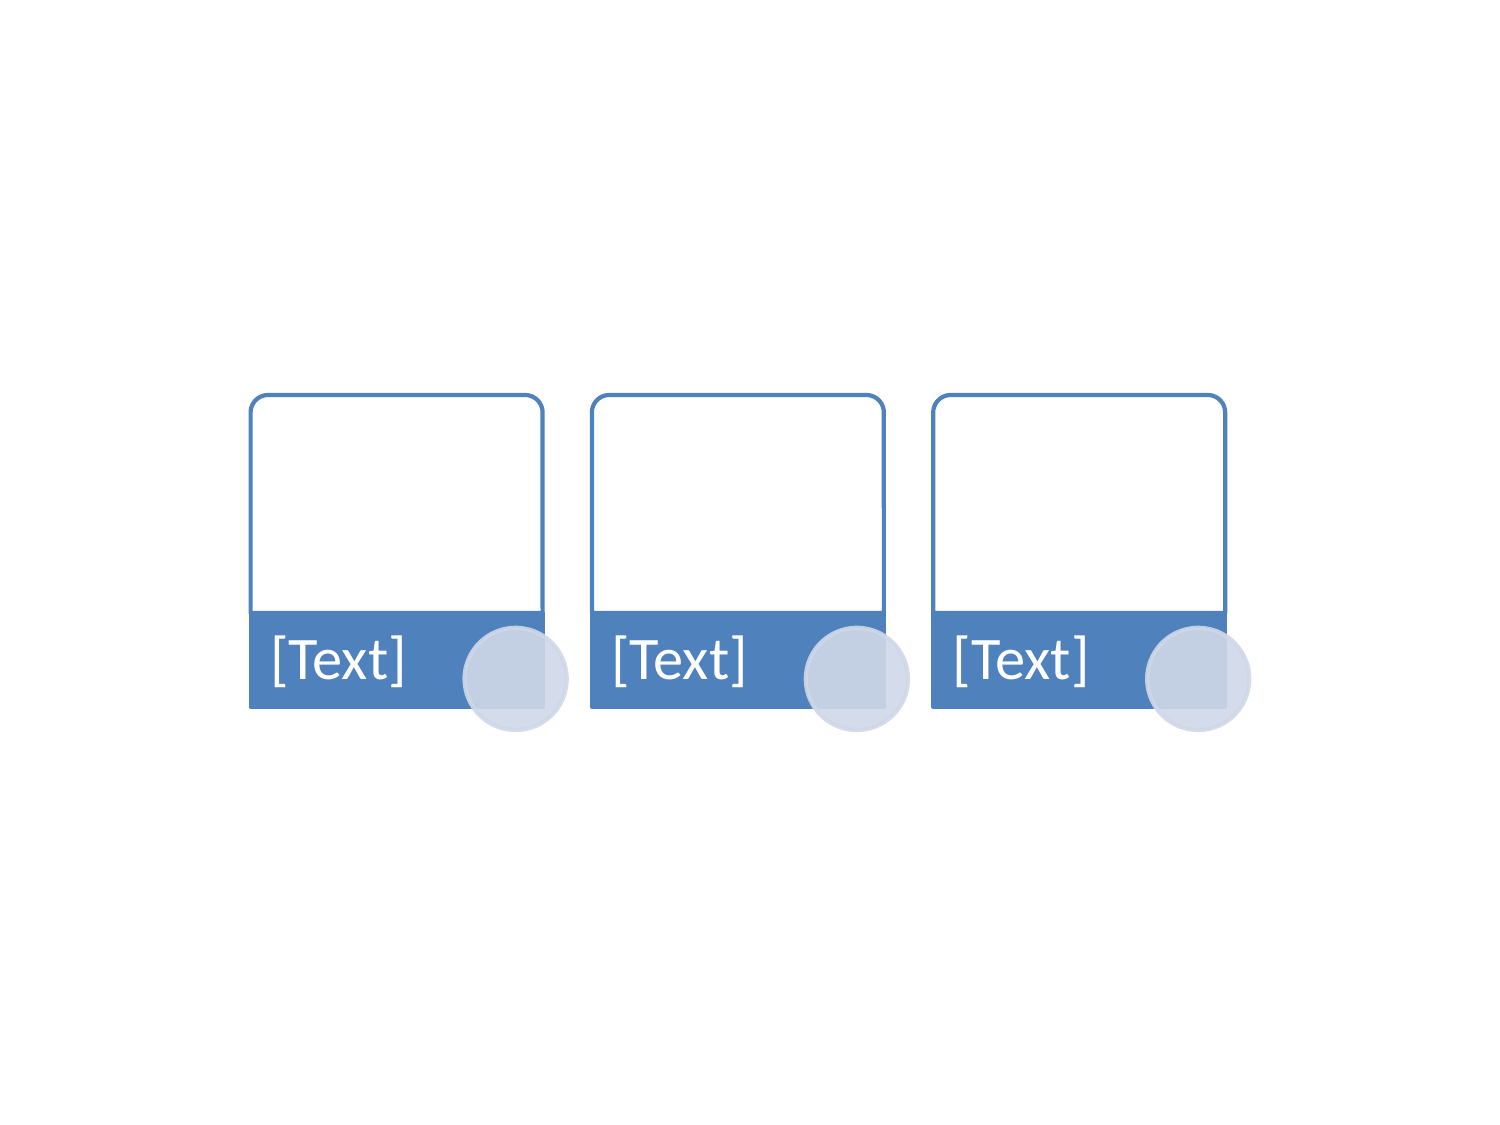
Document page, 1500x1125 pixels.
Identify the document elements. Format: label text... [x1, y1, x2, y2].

text_box [250, 395, 543, 612]
text_box [Text] [591, 612, 884, 707]
text_box [1147, 627, 1250, 730]
text_box [Text] [250, 612, 543, 707]
text_box [805, 627, 908, 730]
text_box [933, 395, 1226, 612]
text_box [591, 395, 884, 612]
text_box [464, 627, 567, 730]
text_box [Text] [933, 612, 1226, 707]
